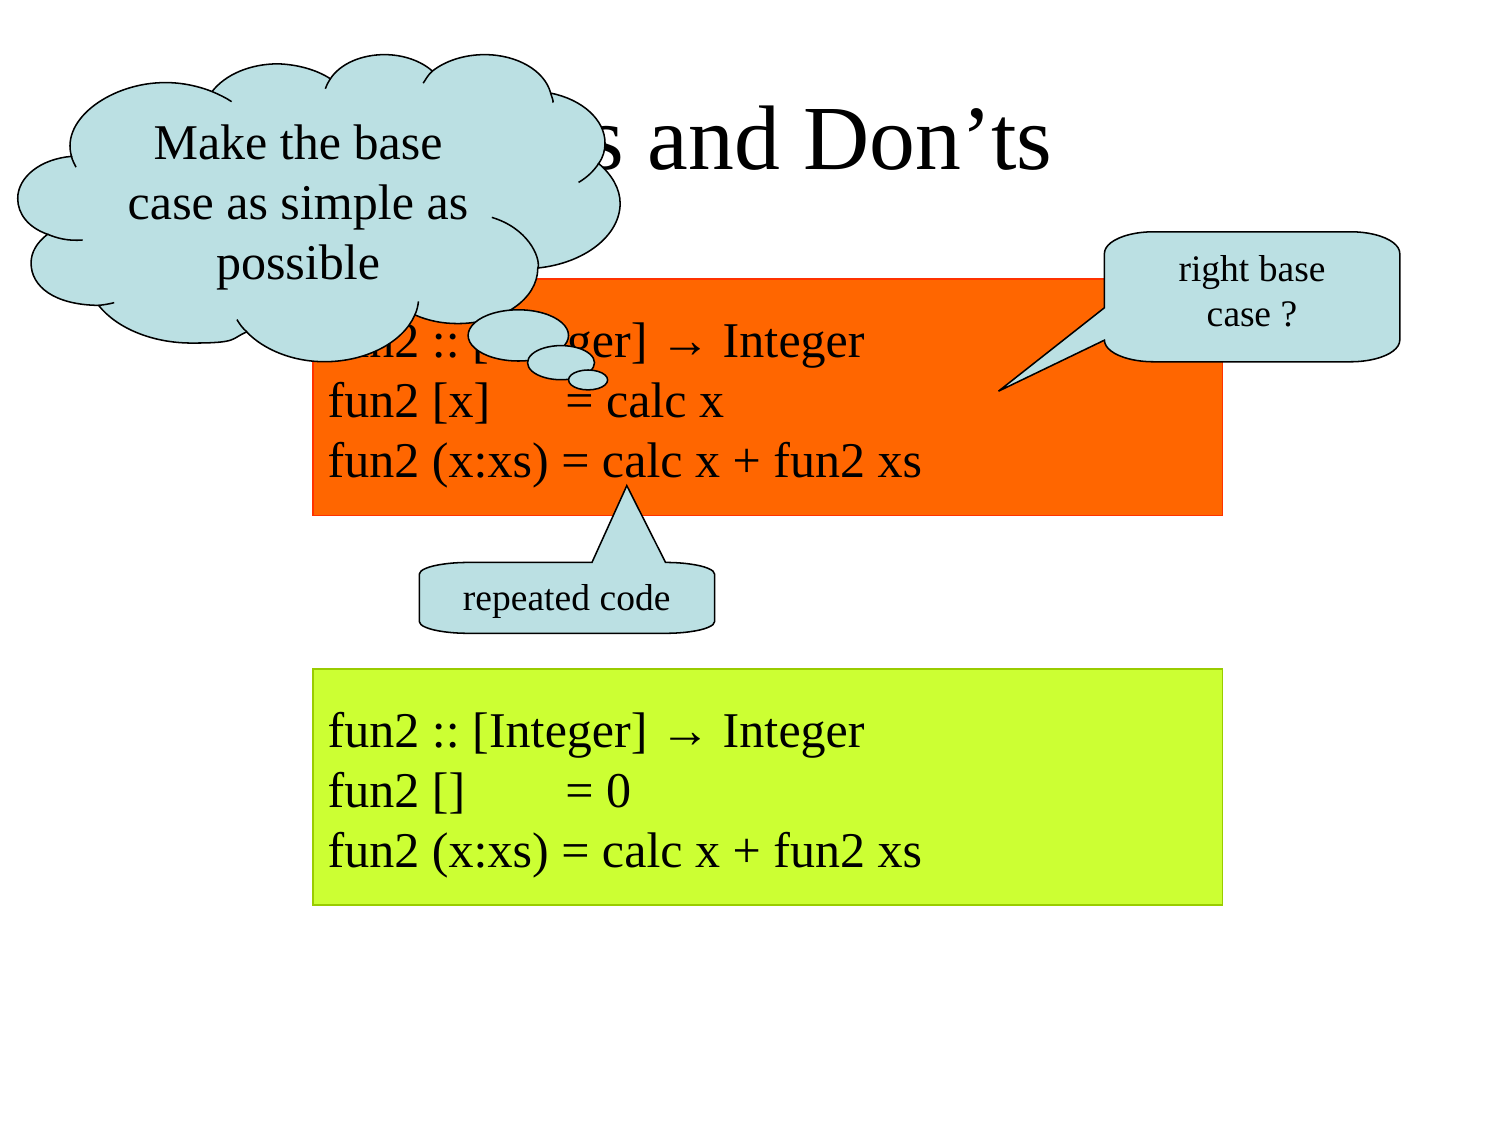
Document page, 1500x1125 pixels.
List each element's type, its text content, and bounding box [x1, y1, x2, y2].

text_box fun2 :: [Integer] → Integer fun2 [] = 0 fun2 (x:xs) = calc x + fun2 xs [312, 668, 1223, 906]
text_box right base case ? [998, 231, 1400, 392]
title Do’s and Don’ts [75, 45, 1426, 233]
text_box Make the base case as simple as possible [17, 54, 621, 390]
text_box repeated code [419, 485, 715, 634]
text_box fun2 :: [Integer] → Integer fun2 [x] = calc x fun2 (x:xs) = calc x + fun2 xs [312, 278, 1223, 516]
